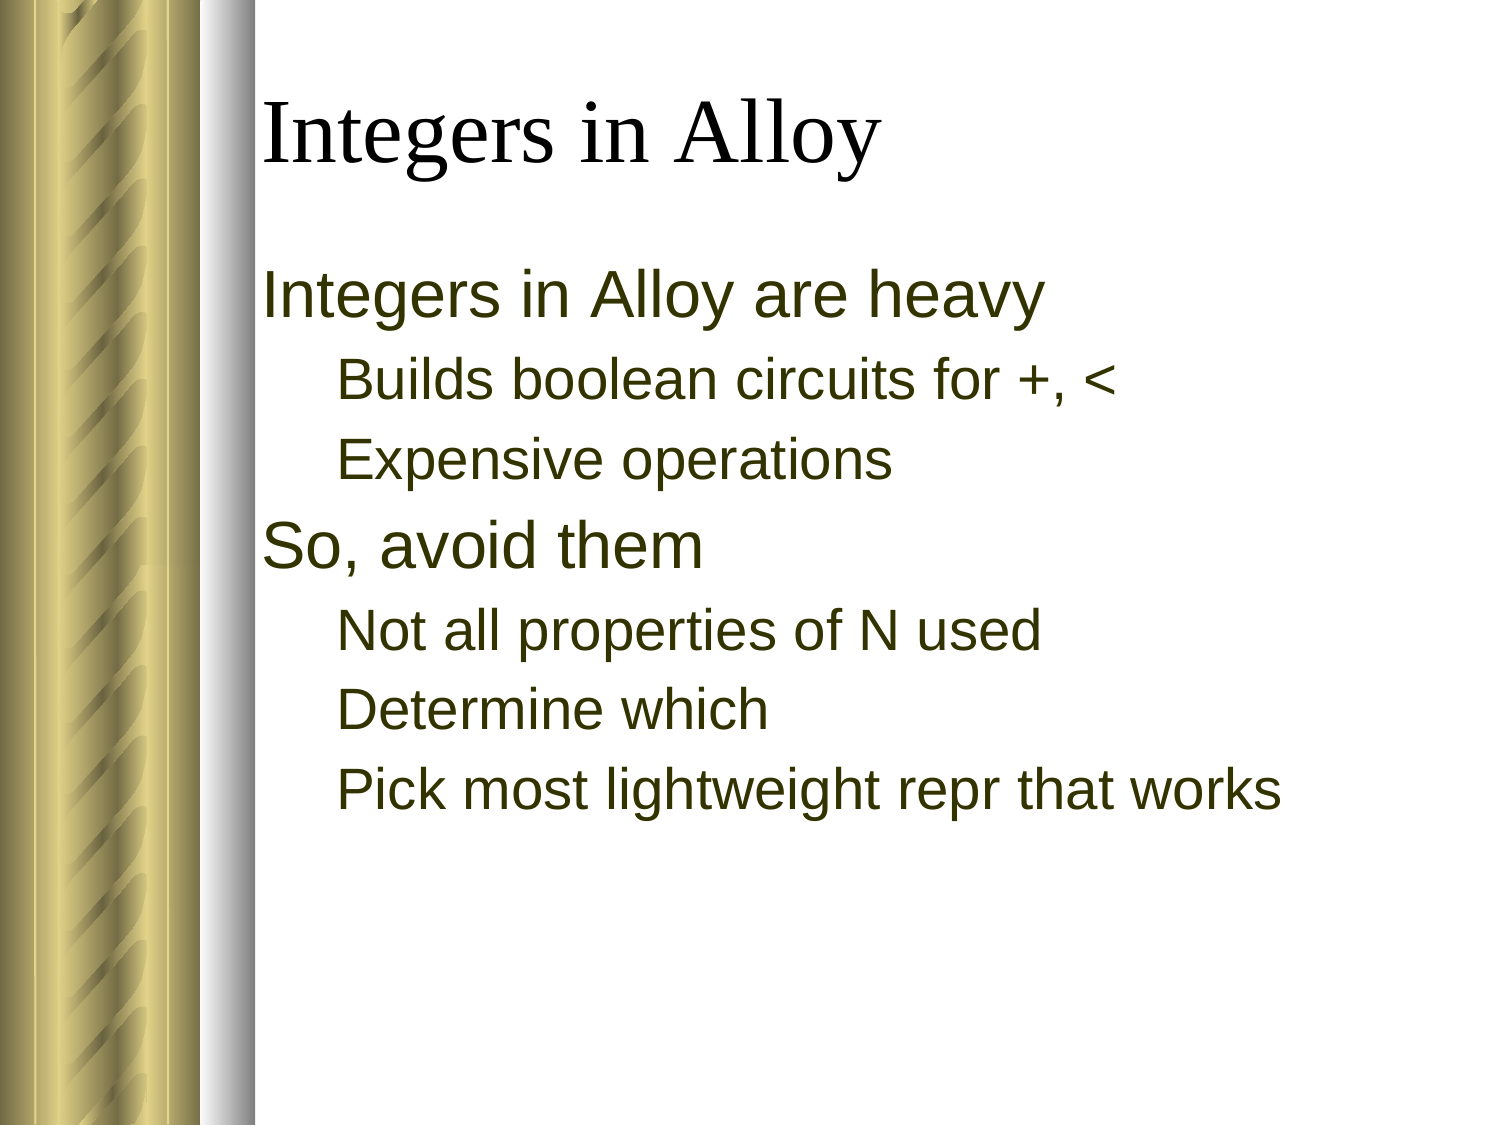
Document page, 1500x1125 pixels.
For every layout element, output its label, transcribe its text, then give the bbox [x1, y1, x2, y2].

title Integers in Alloy [246, 37, 1476, 225]
list Integers in Alloy are heavy Builds boolean circuits for +, < Expensive operations So, avoid them Not all properties of N used Determine which Pick most lightweight repr that works [246, 249, 1476, 986]
